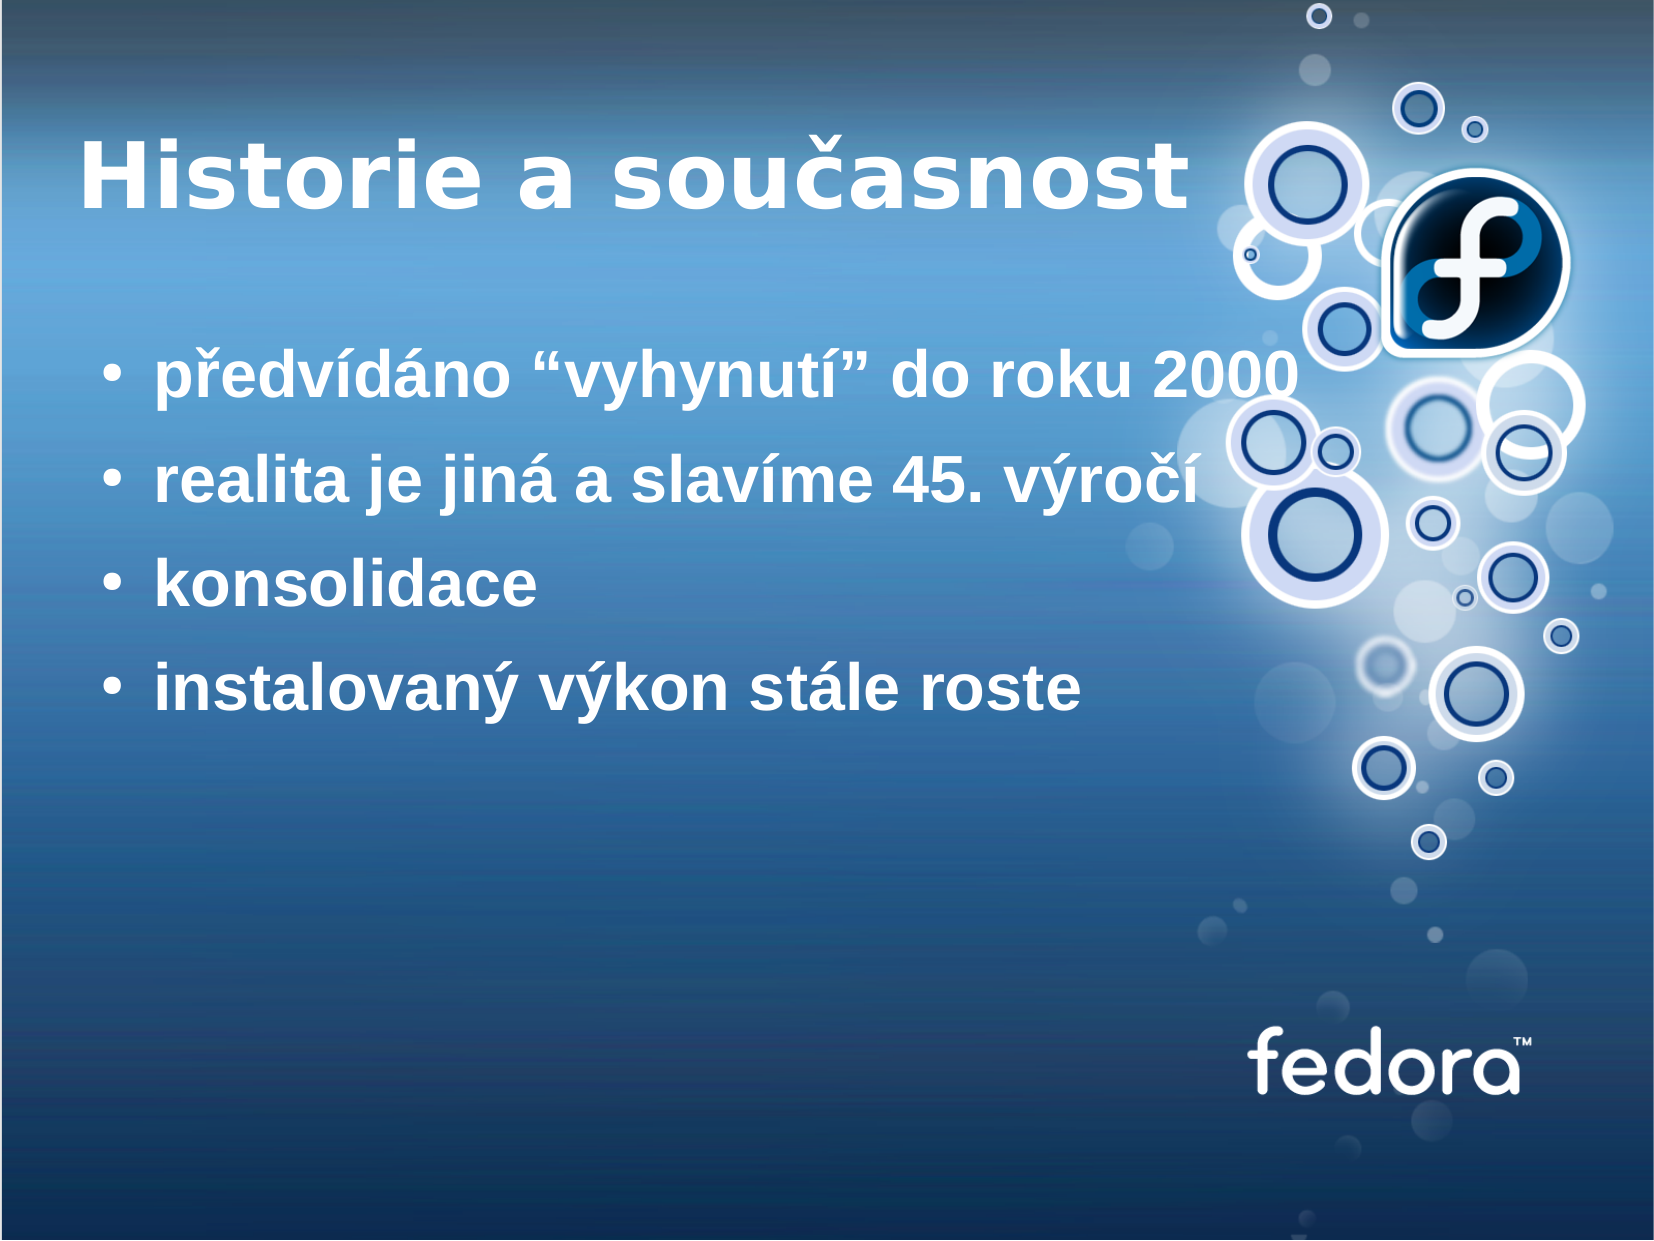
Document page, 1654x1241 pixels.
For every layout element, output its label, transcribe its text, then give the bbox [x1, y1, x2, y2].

picture [1, 0, 1654, 1240]
title Historie a současnost [76, 80, 1565, 273]
list předvídáno “vyhynutí” do roku 2000 realita je jiná a slavíme 45. výročí konsolidace instalovaný výkon stále roste [82, 337, 1388, 1142]
